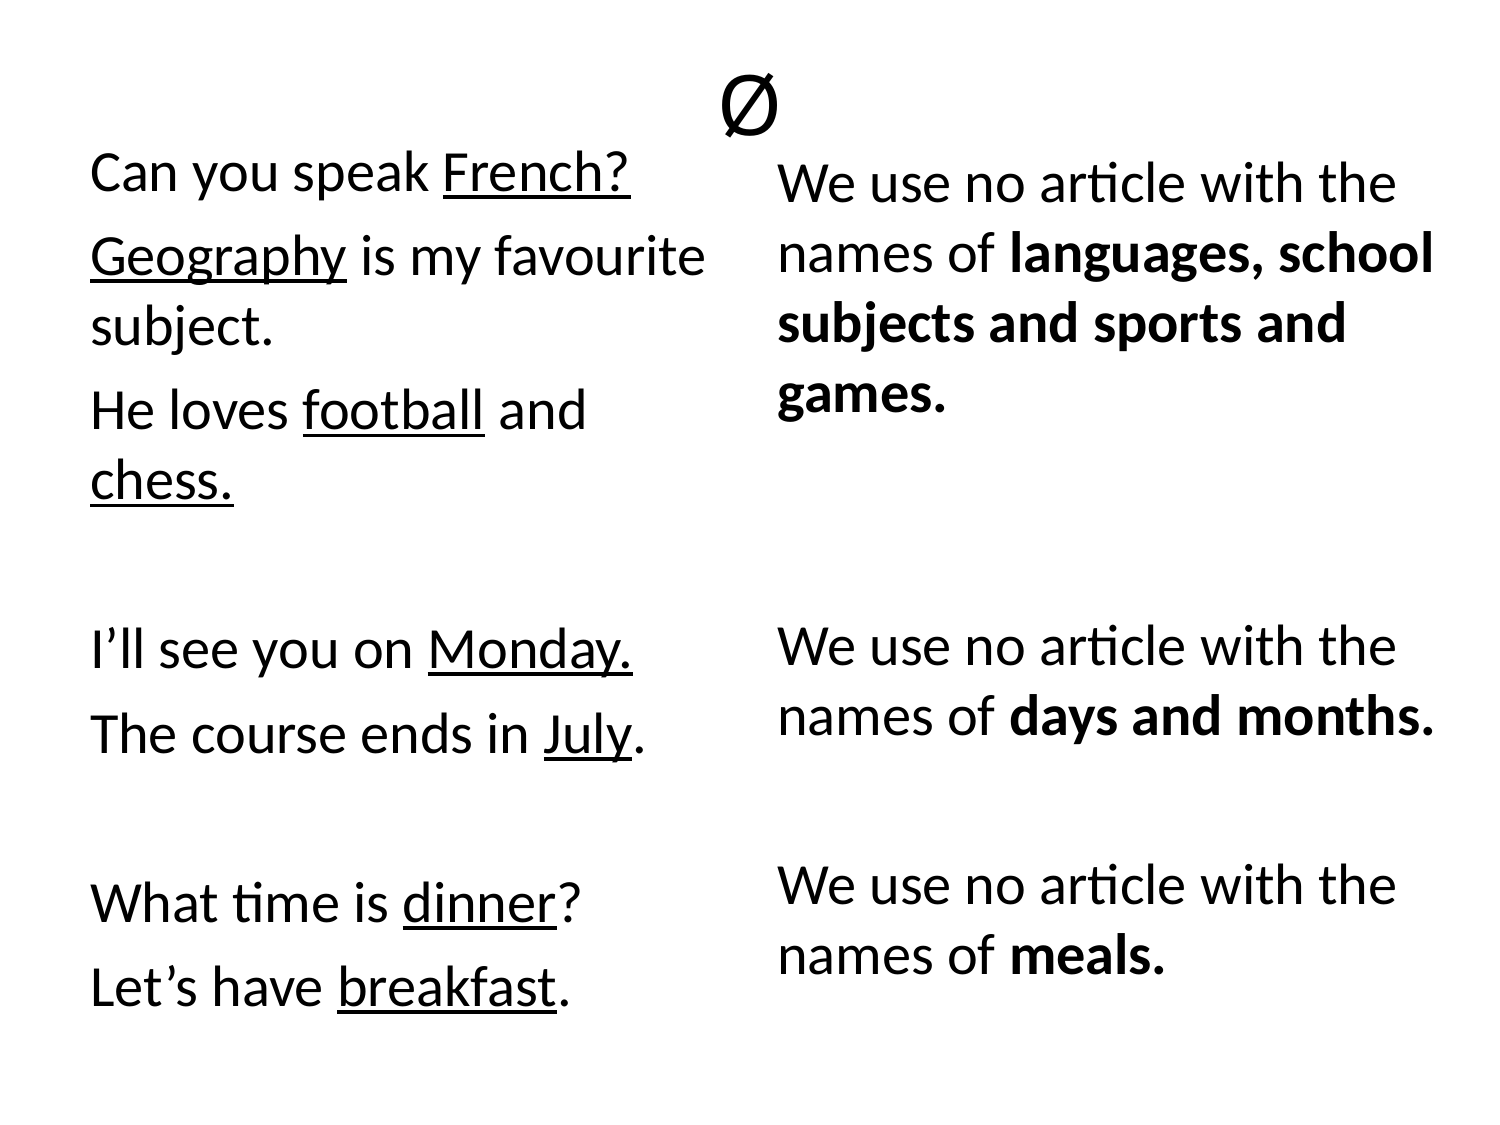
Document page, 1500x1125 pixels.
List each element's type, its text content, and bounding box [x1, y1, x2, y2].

title Ø [75, 45, 1426, 114]
list We use no article with the names of languages, school subjects and sports and games. We use no article with the names of days and months. We use no article with the names of meals. [762, 137, 1483, 1106]
list Can you speak French? Geography is my favourite subject. He loves football and chess. I’ll see you on Monday. The course ends in July. What time is dinner? Let’s have breakfast. [75, 125, 738, 1095]
